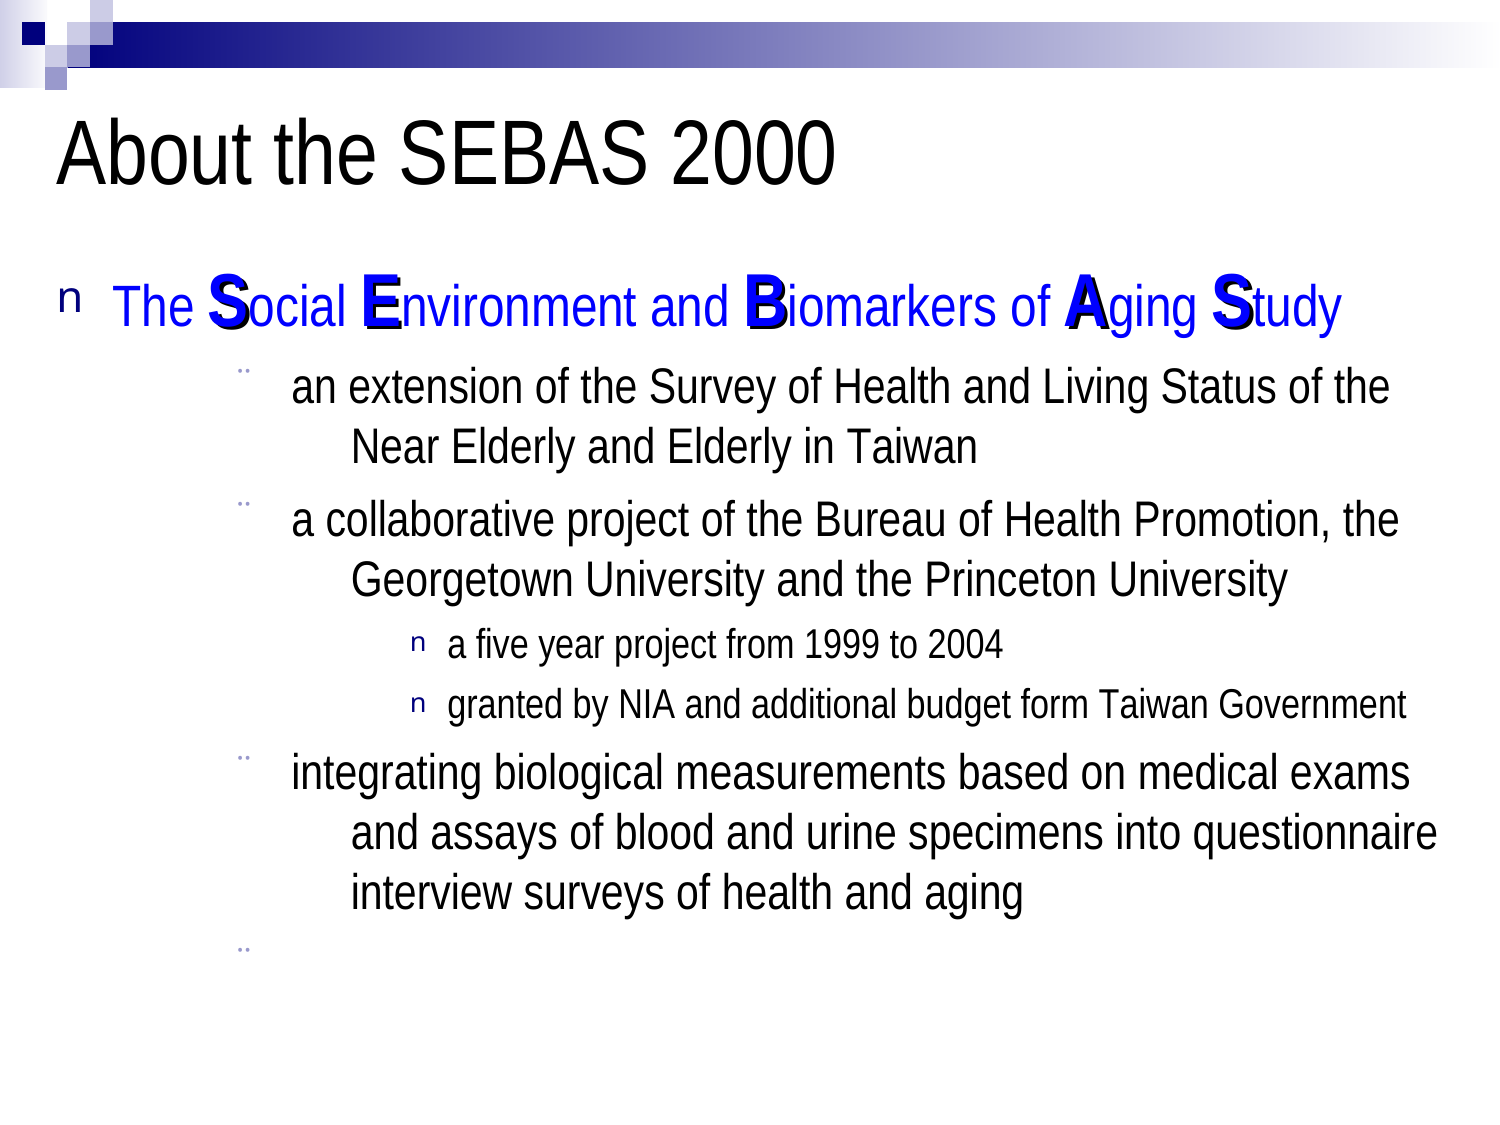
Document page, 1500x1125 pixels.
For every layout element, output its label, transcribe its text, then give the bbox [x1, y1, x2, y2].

list The Social Environment and Biomarkers of Aging Study an extension of the Survey of Health and Living Status of the Near Elderly and Elderly in Taiwan a collaborative project of the Bureau of Health Promotion, the Georgetown University and the Princeton University a five year project from 1999 to 2004 granted by NIA and additional budget form Taiwan Government integrating biological measurements based on medical exams and assays of blood and urine specimens into questionnaire interview surveys of health and aging [41, 243, 1459, 1024]
title About the SEBAS 2000 [41, 75, 1459, 221]
